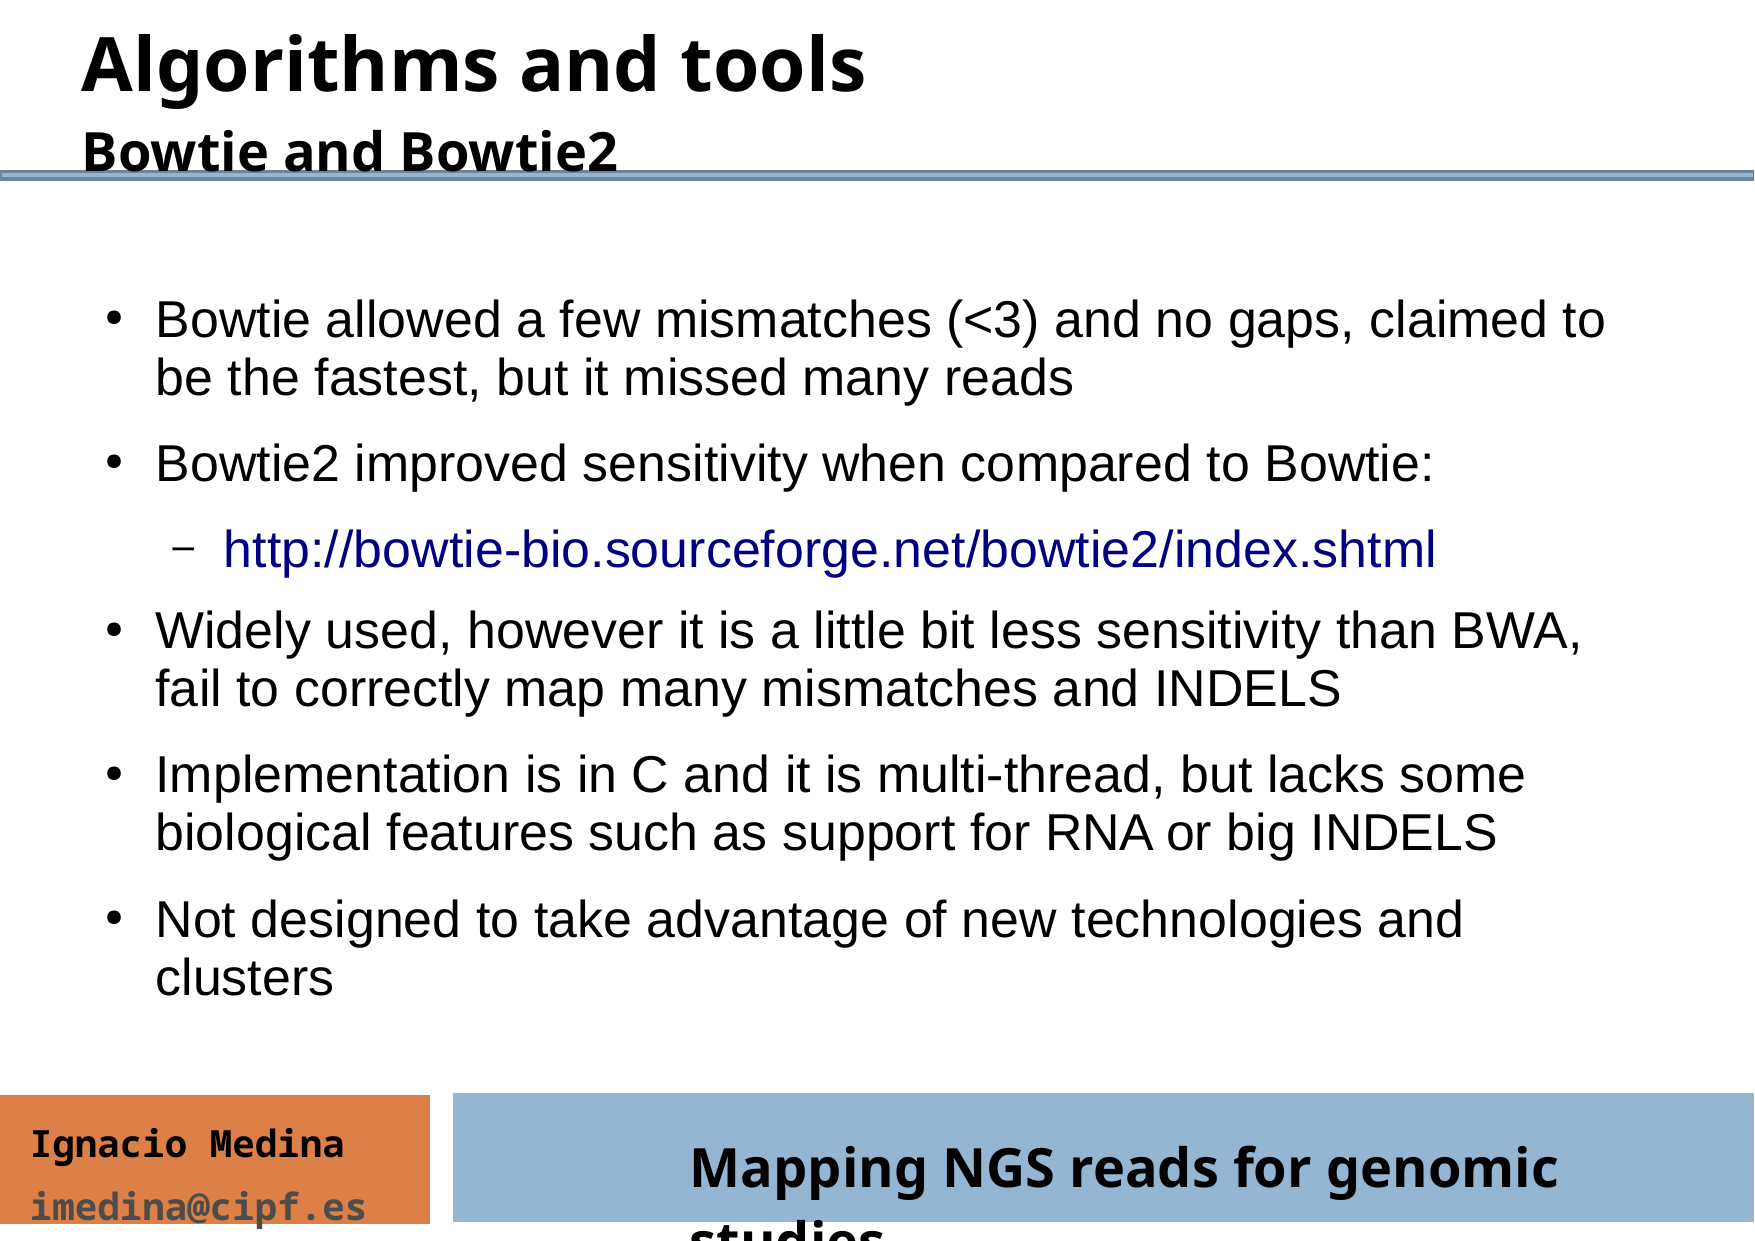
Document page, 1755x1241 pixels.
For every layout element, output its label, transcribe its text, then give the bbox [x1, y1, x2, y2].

text_box Ignacio Medina imedina@cipf.es [15, 1110, 406, 1213]
text_box [0, 171, 1754, 179]
text_box Algorithms and tools Bowtie and Bowtie2 [67, 3, 1688, 168]
text_box Mapping NGS reads for genomic studies [675, 1122, 1726, 1200]
list Bowtie allowed a few mismatches (<3) and no gaps, claimed to be the fastest, but it missed many reads Bowtie2 improved sensitivity when compared to Bowtie: http://bowtie-bio.sourceforge.net/bowtie2/index.shtml Widely used, however it is a little bit less sensitivity than BWA, fail to correctly map many mismatches and INDELS Implementation is in C and it is multi-thread, but lacks some biological features such as support for RNA or big INDELS Not designed to take advantage of new technologies and clusters [87, 290, 1632, 1010]
